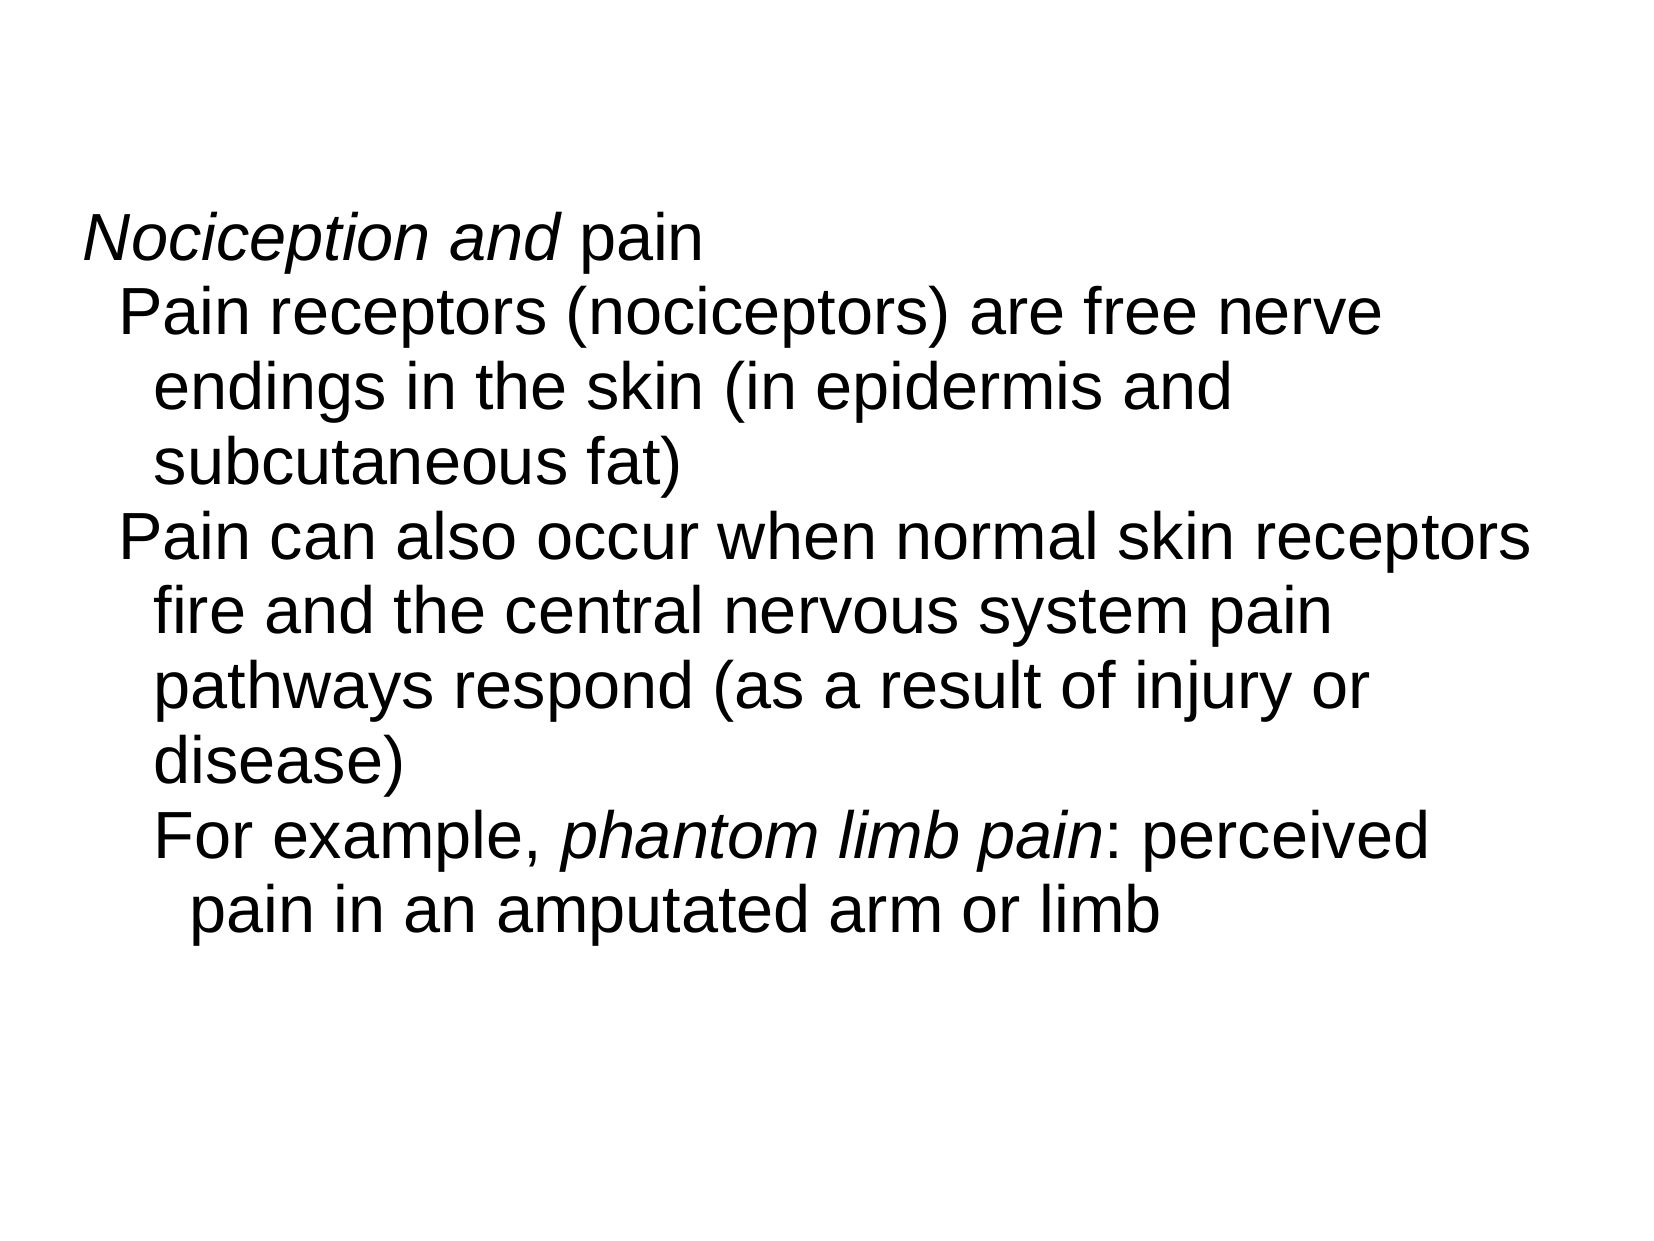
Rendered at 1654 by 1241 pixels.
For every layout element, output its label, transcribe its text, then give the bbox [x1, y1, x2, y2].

text_box Nociception and pain Pain receptors (nociceptors) are free nerve endings in the skin (in epidermis and subcutaneous fat) Pain can also occur when normal skin receptors fire and the central nervous system pain pathways respond (as a result of injury or disease) For example, phantom limb pain: perceived pain in an amputated arm or limb [82, 37, 1572, 1109]
